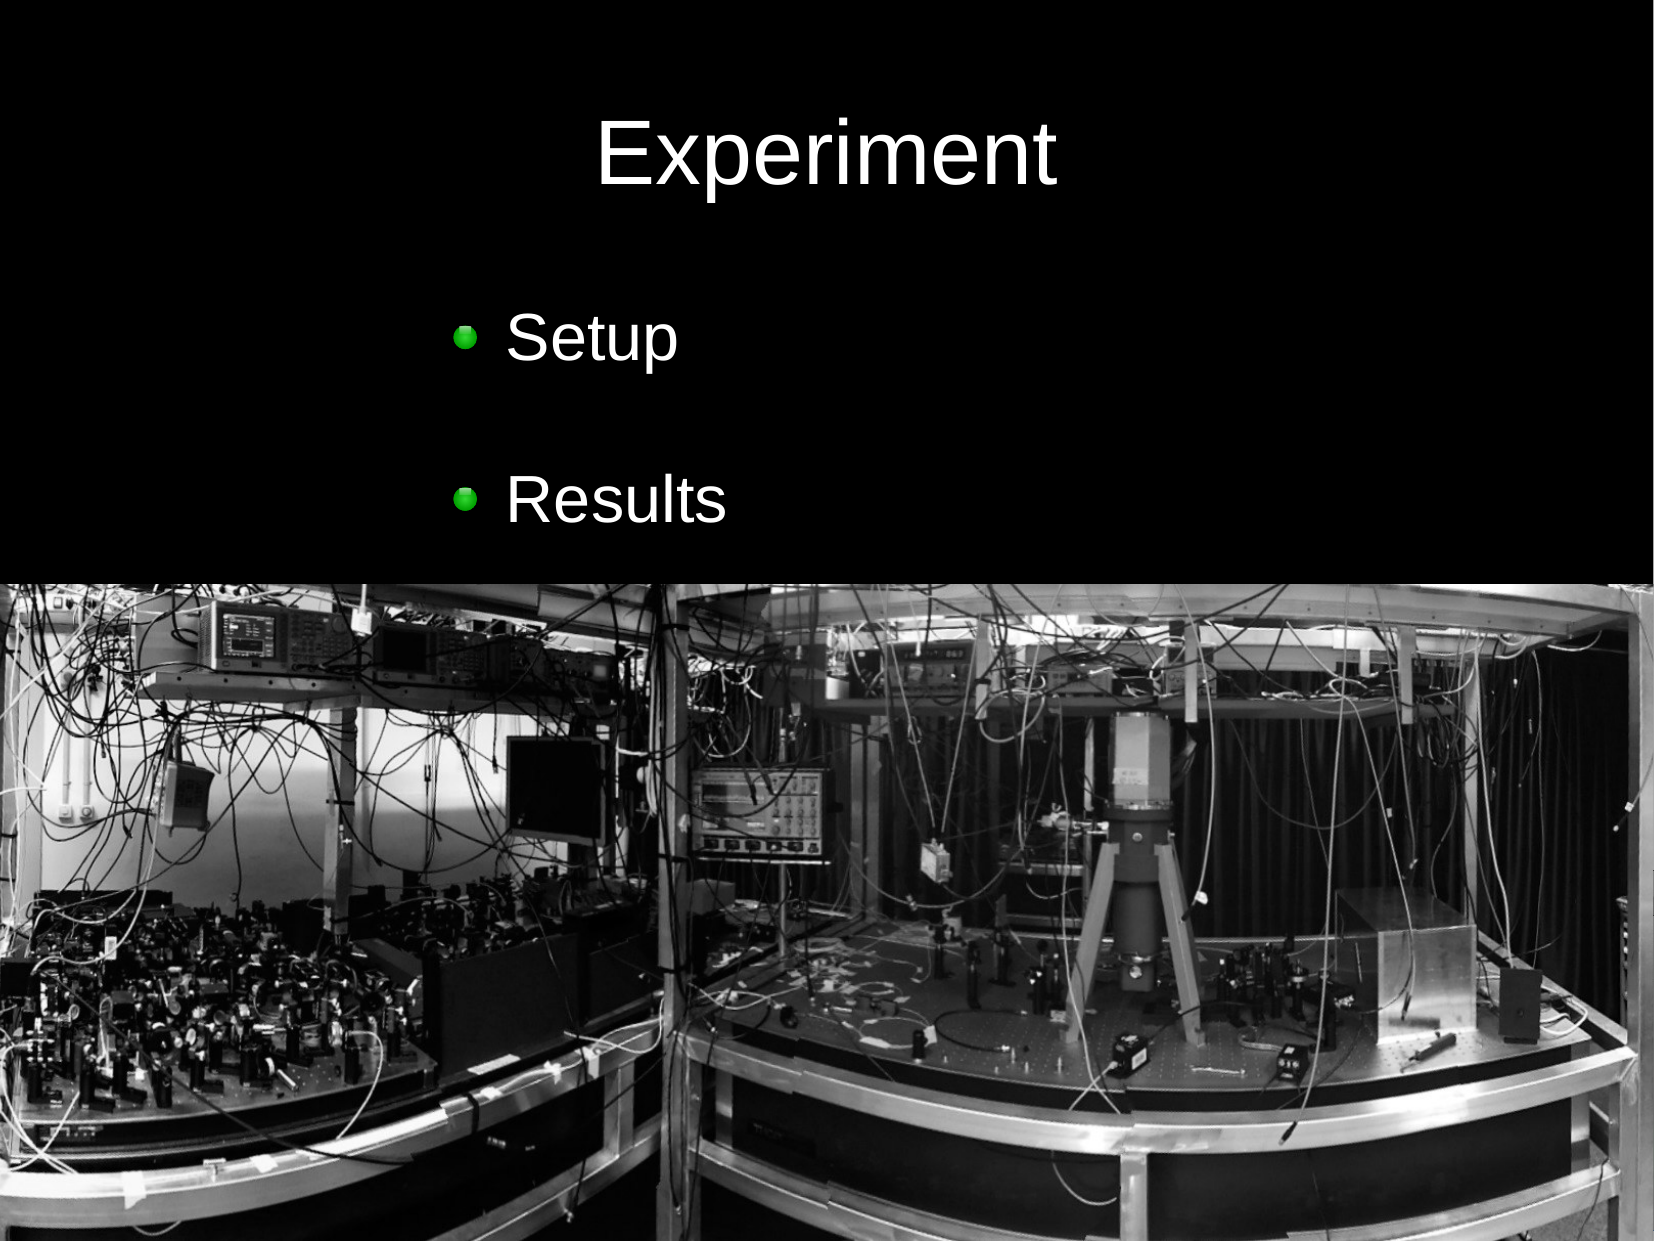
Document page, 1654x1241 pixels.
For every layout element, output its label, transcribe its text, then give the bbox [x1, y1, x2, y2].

picture [0, 584, 1654, 1241]
title Experiment [82, 49, 1571, 257]
text_box [0, 0, 1654, 584]
list Setup Results [435, 300, 1571, 584]
